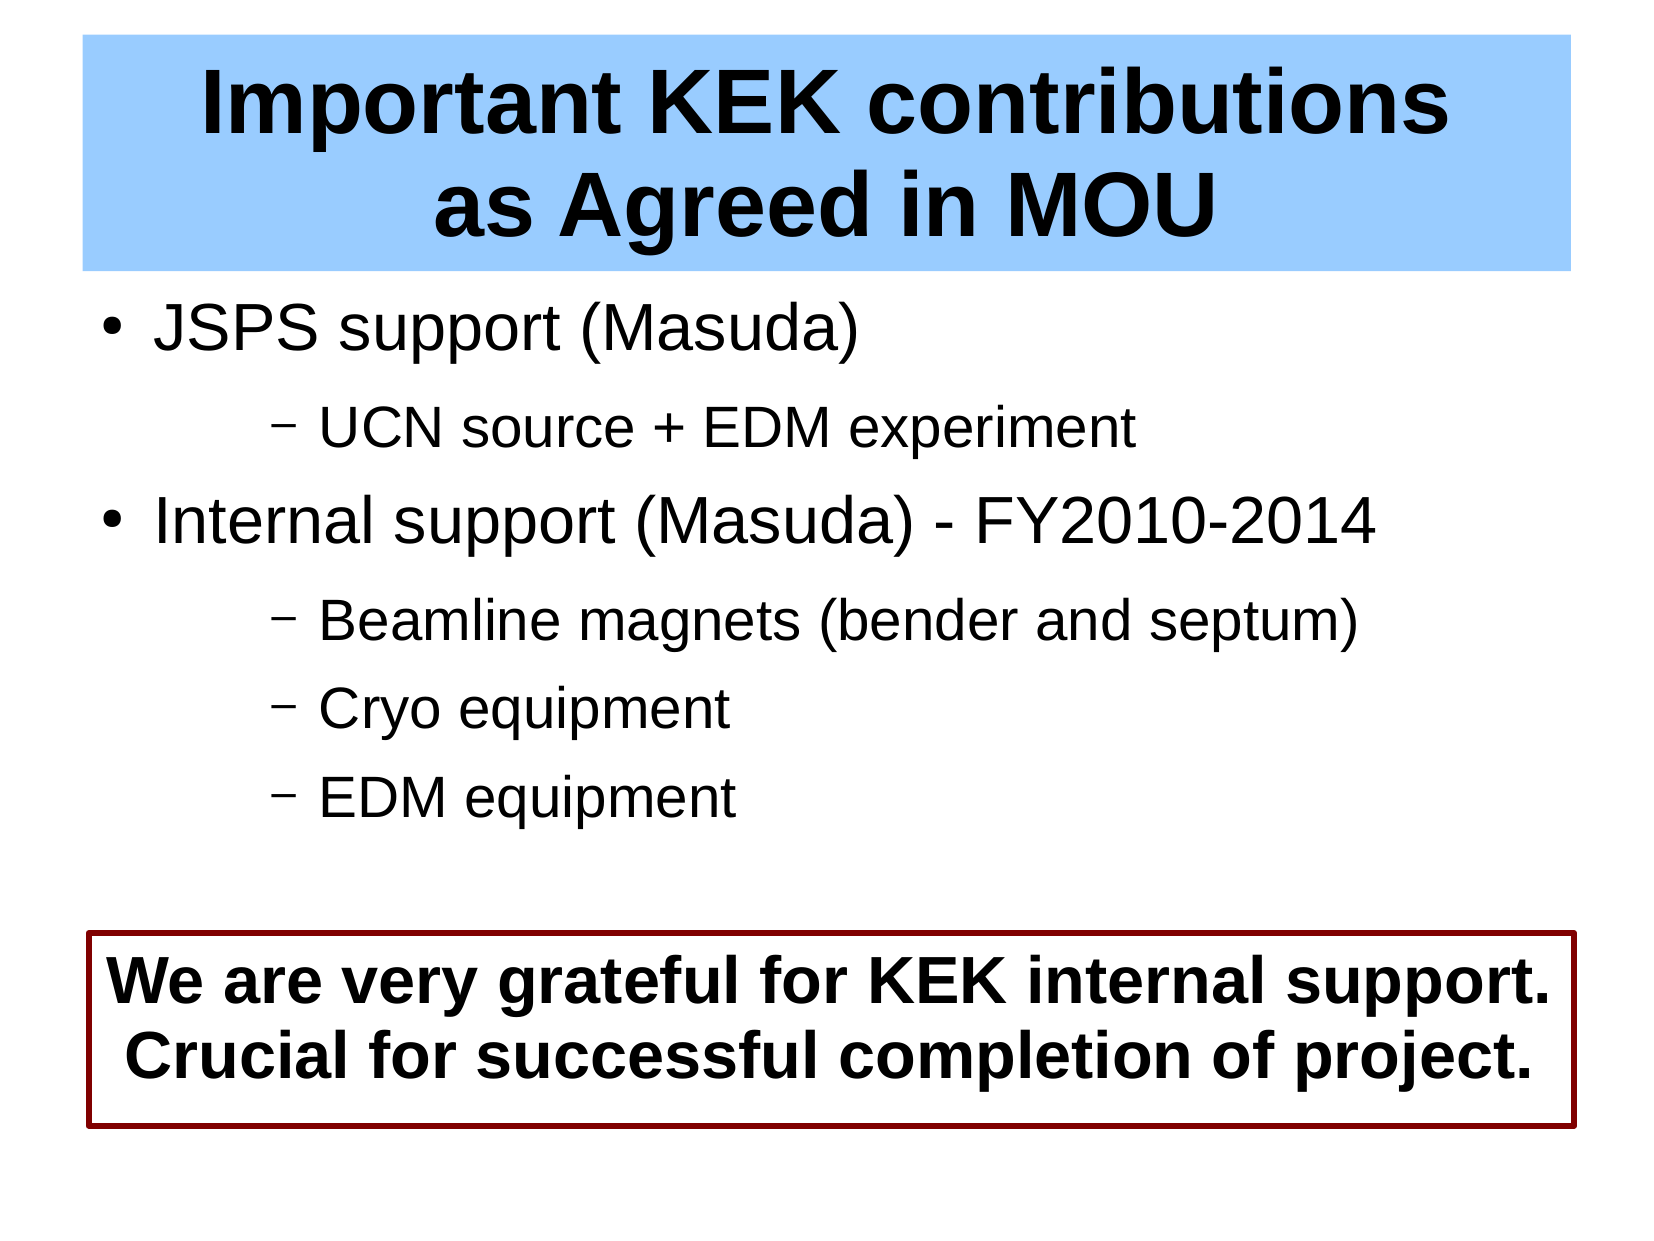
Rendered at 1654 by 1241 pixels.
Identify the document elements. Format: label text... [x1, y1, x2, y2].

title Important KEK contributions as Agreed in MOU [82, 34, 1571, 272]
list JSPS support (Masuda) UCN source + EDM experiment Internal support (Masuda) - FY2010-2014 Beamline magnets (bender and septum) Cryo equipment EDM equipment [82, 290, 1571, 1094]
text_box We are very grateful for KEK internal support. Crucial for successful completion of project. [88, 933, 1575, 1126]
